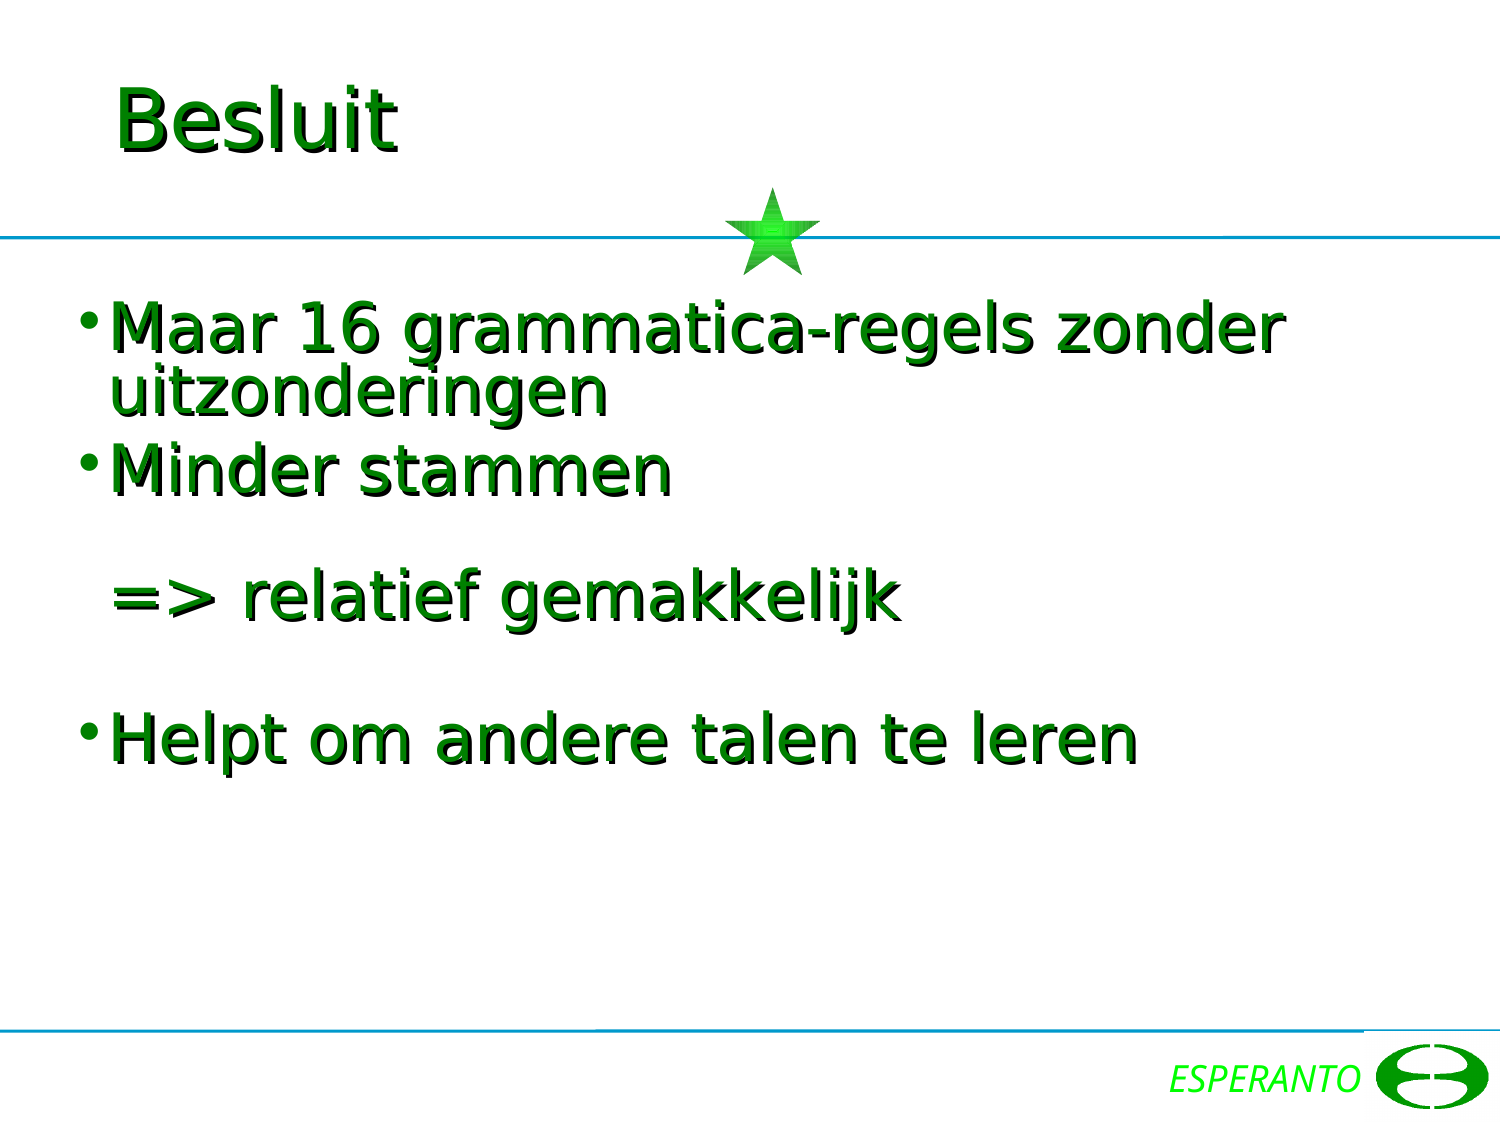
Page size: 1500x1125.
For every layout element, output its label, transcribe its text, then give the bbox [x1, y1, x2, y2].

list Maar 16 grammatica-regels zonder uitzonderingen Minder stammen => relatief gemakkelijk Helpt om andere talen te leren [78, 299, 1448, 1004]
title Besluit [112, 5, 1448, 245]
picture [1364, 1032, 1500, 1122]
